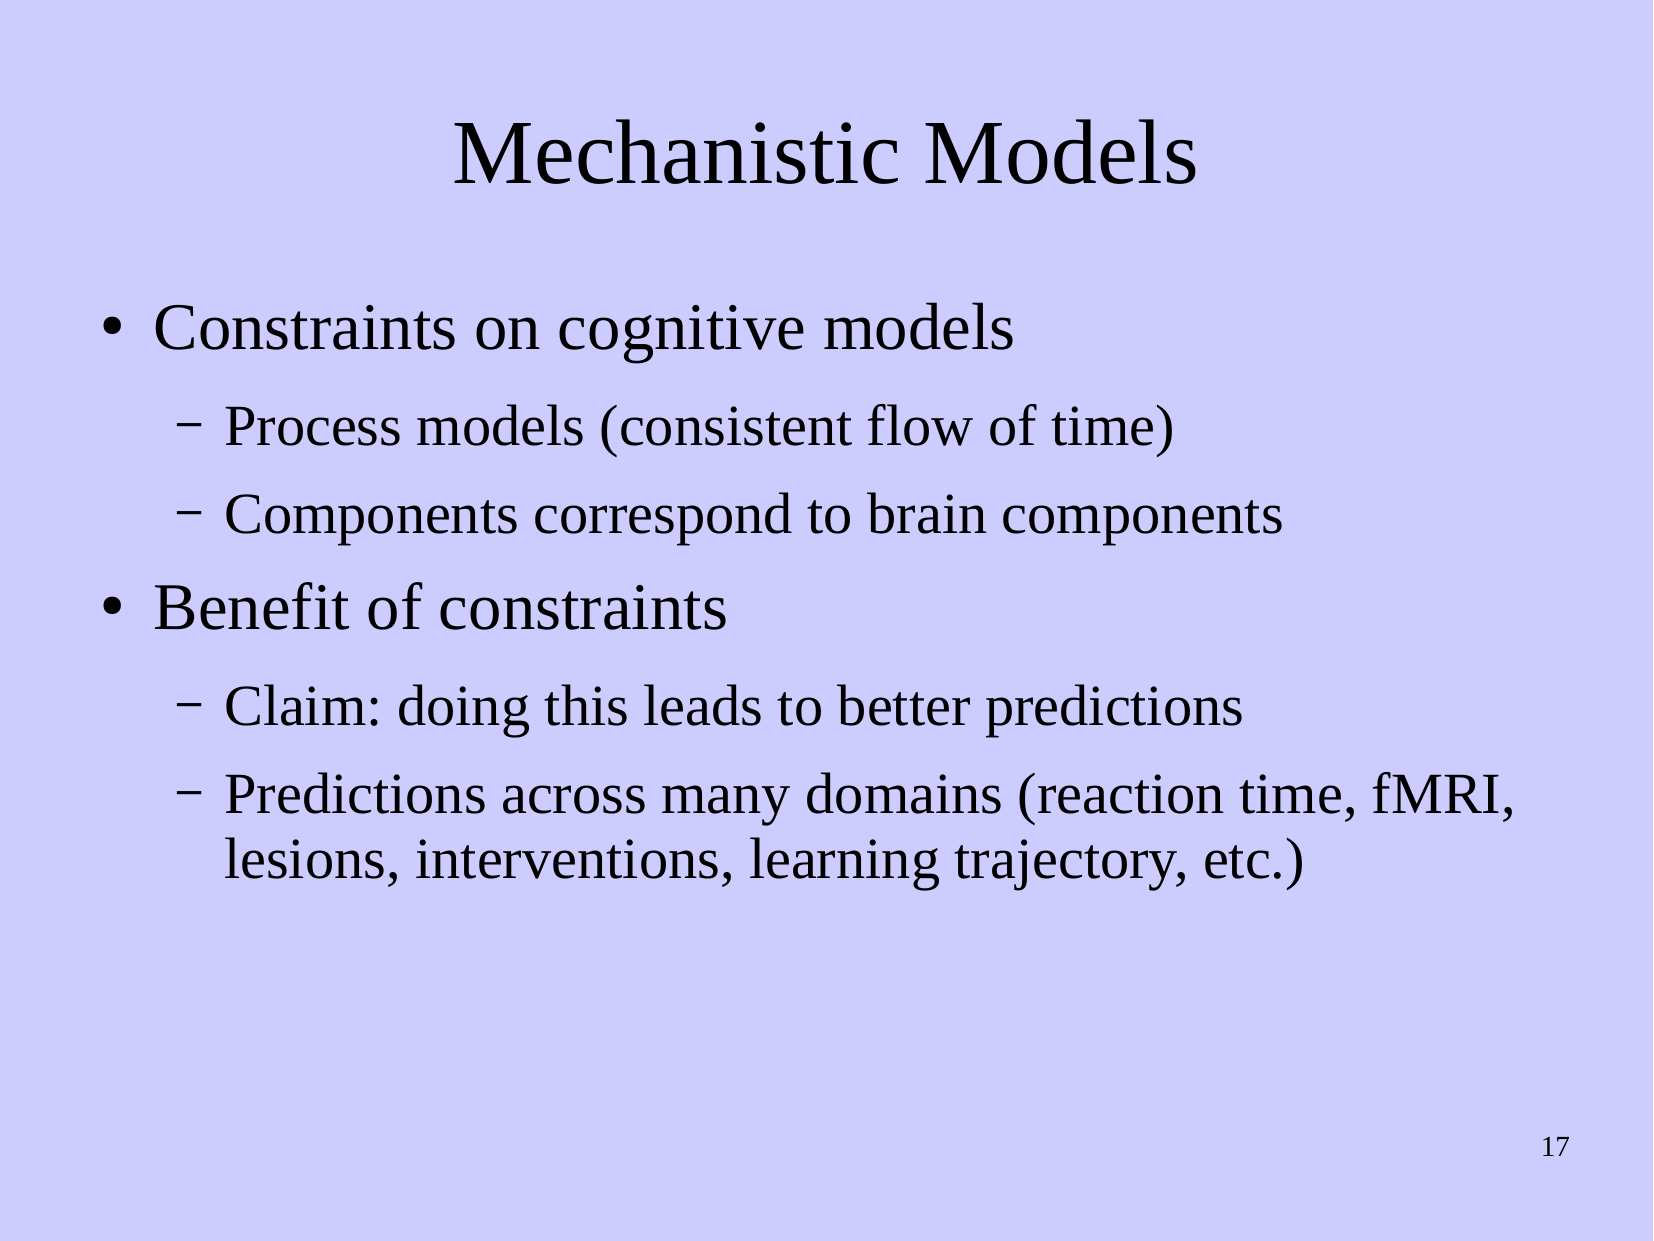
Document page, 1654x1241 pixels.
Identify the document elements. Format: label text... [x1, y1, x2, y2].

list Constraints on cognitive models Process models (consistent flow of time) Components correspond to brain components Benefit of constraints Claim: doing this leads to better predictions Predictions across many domains (reaction time, fMRI, lesions, interventions, learning trajectory, etc.) [82, 290, 1571, 1095]
title Mechanistic Models [82, 49, 1571, 257]
